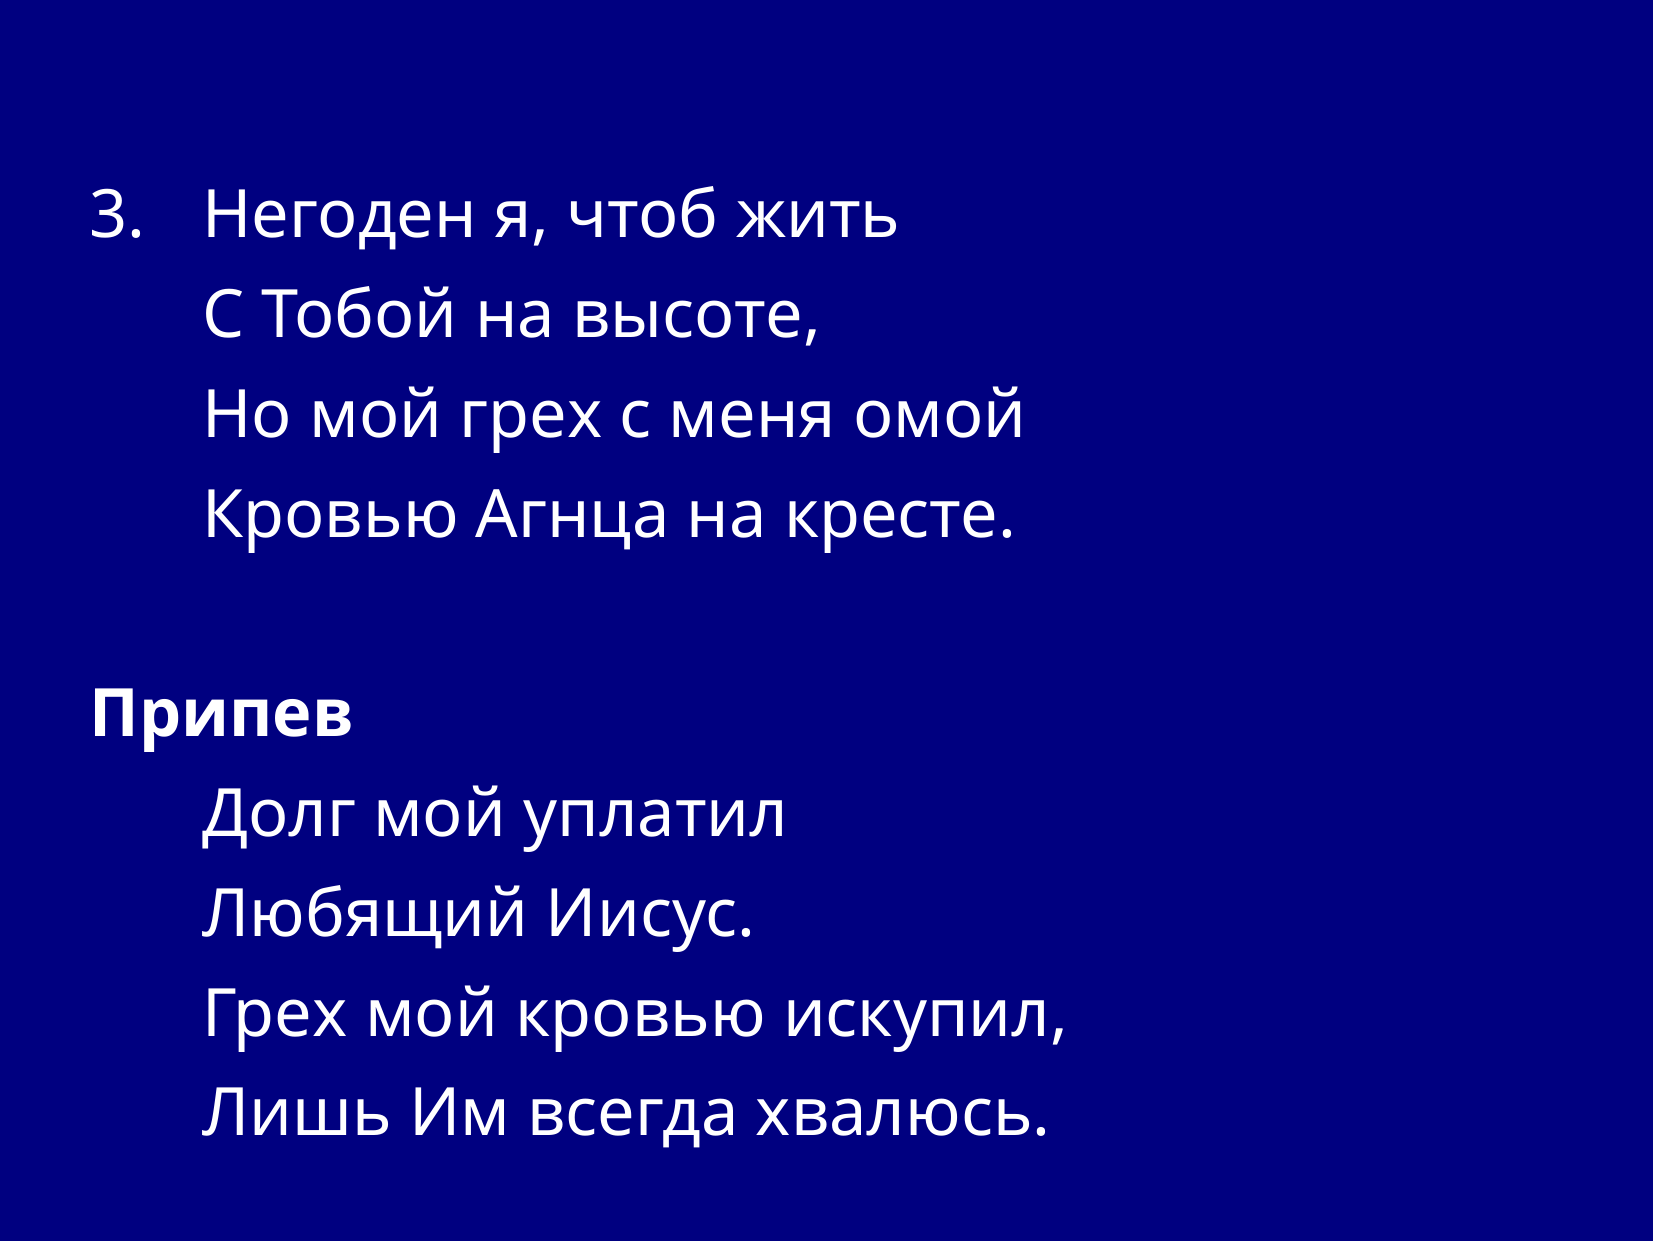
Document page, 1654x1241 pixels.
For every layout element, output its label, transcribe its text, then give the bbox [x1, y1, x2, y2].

text_box 3. Негоден я, чтоб жить С Тобой на высоте, Но мой грех с меня омой Кровью Агнца на кресте. Припев Долг мой уплатил Любящий Иисус. Грех мой кровью искупил, Лишь Им всегда хвалюсь. [75, 150, 1576, 1163]
